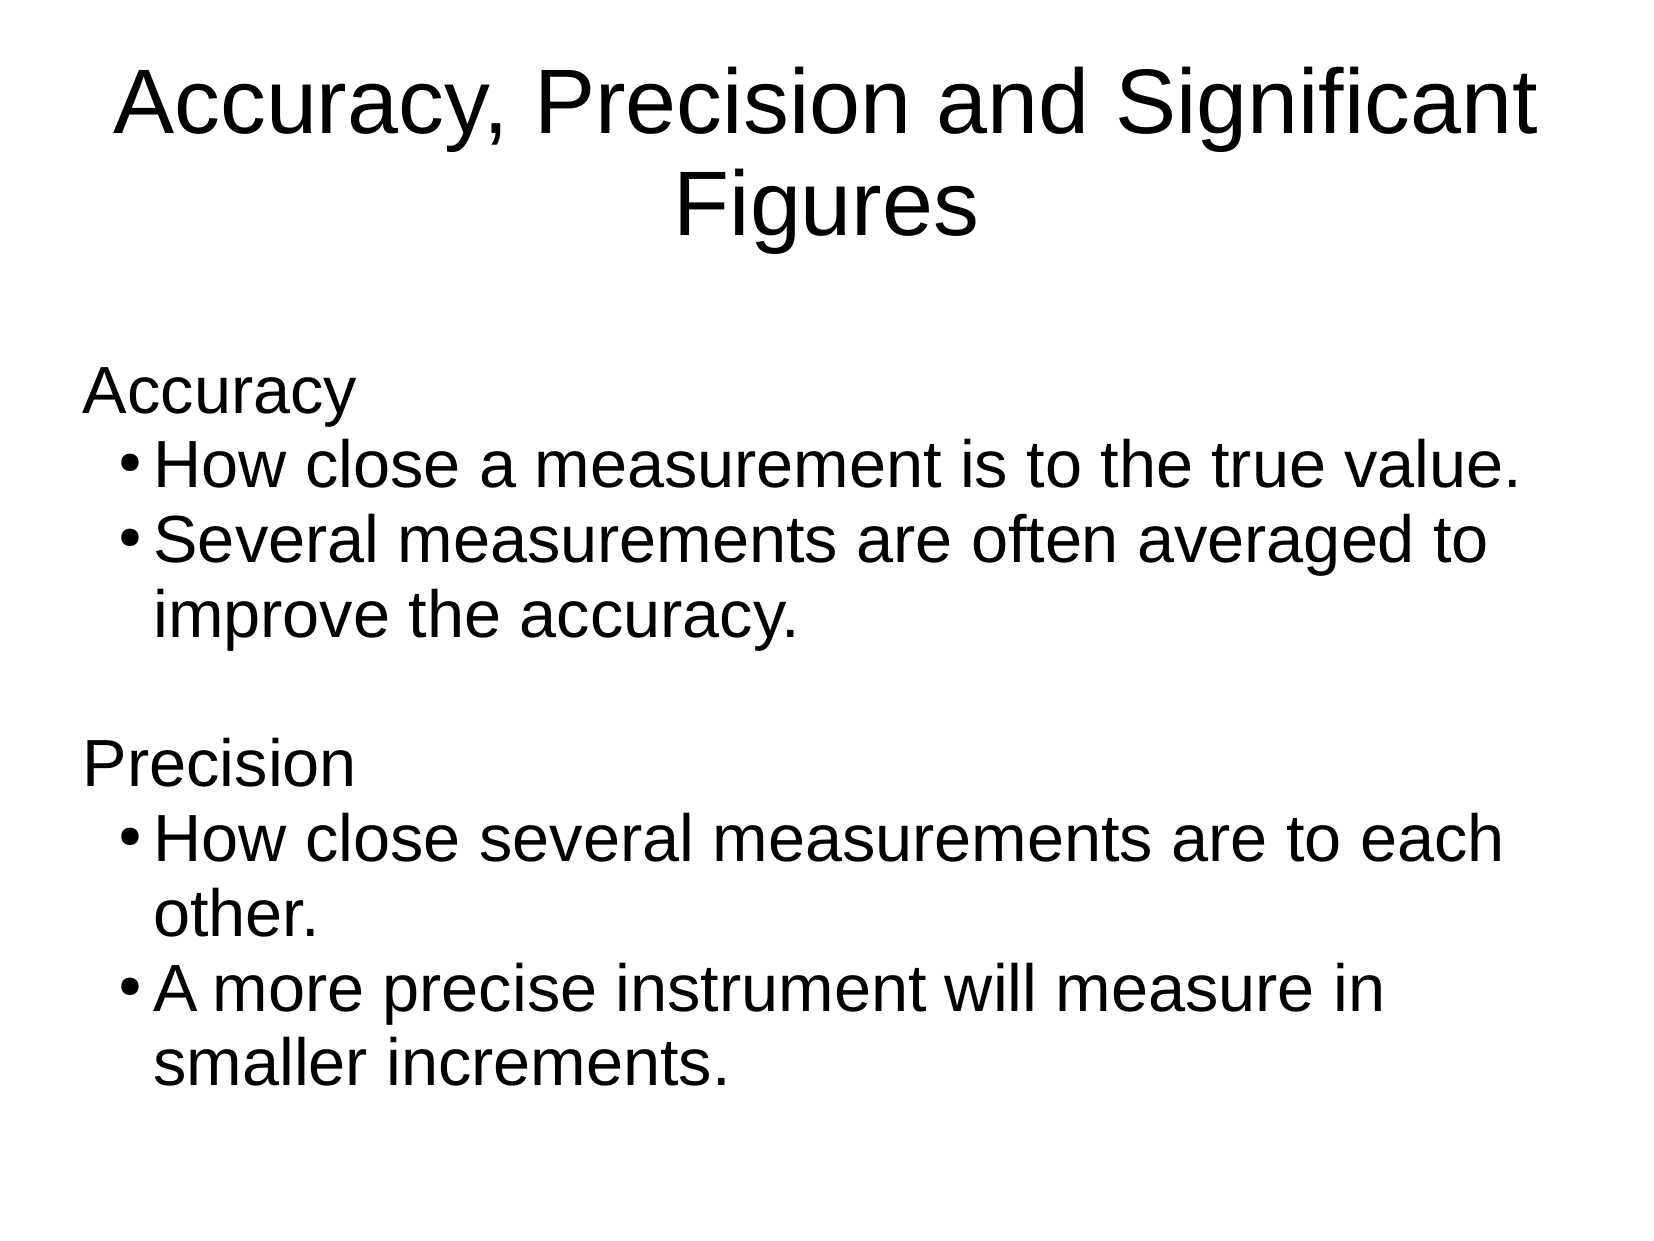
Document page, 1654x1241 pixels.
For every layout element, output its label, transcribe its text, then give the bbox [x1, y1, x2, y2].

title Accuracy, Precision and Significant Figures [82, 49, 1571, 257]
subtitle Accuracy How close a measurement is to the true value. Several measurements are often averaged to improve the accuracy. Precision How close several measurements are to each other. A more precise instrument will measure in smaller increments. [82, 290, 1571, 1163]
